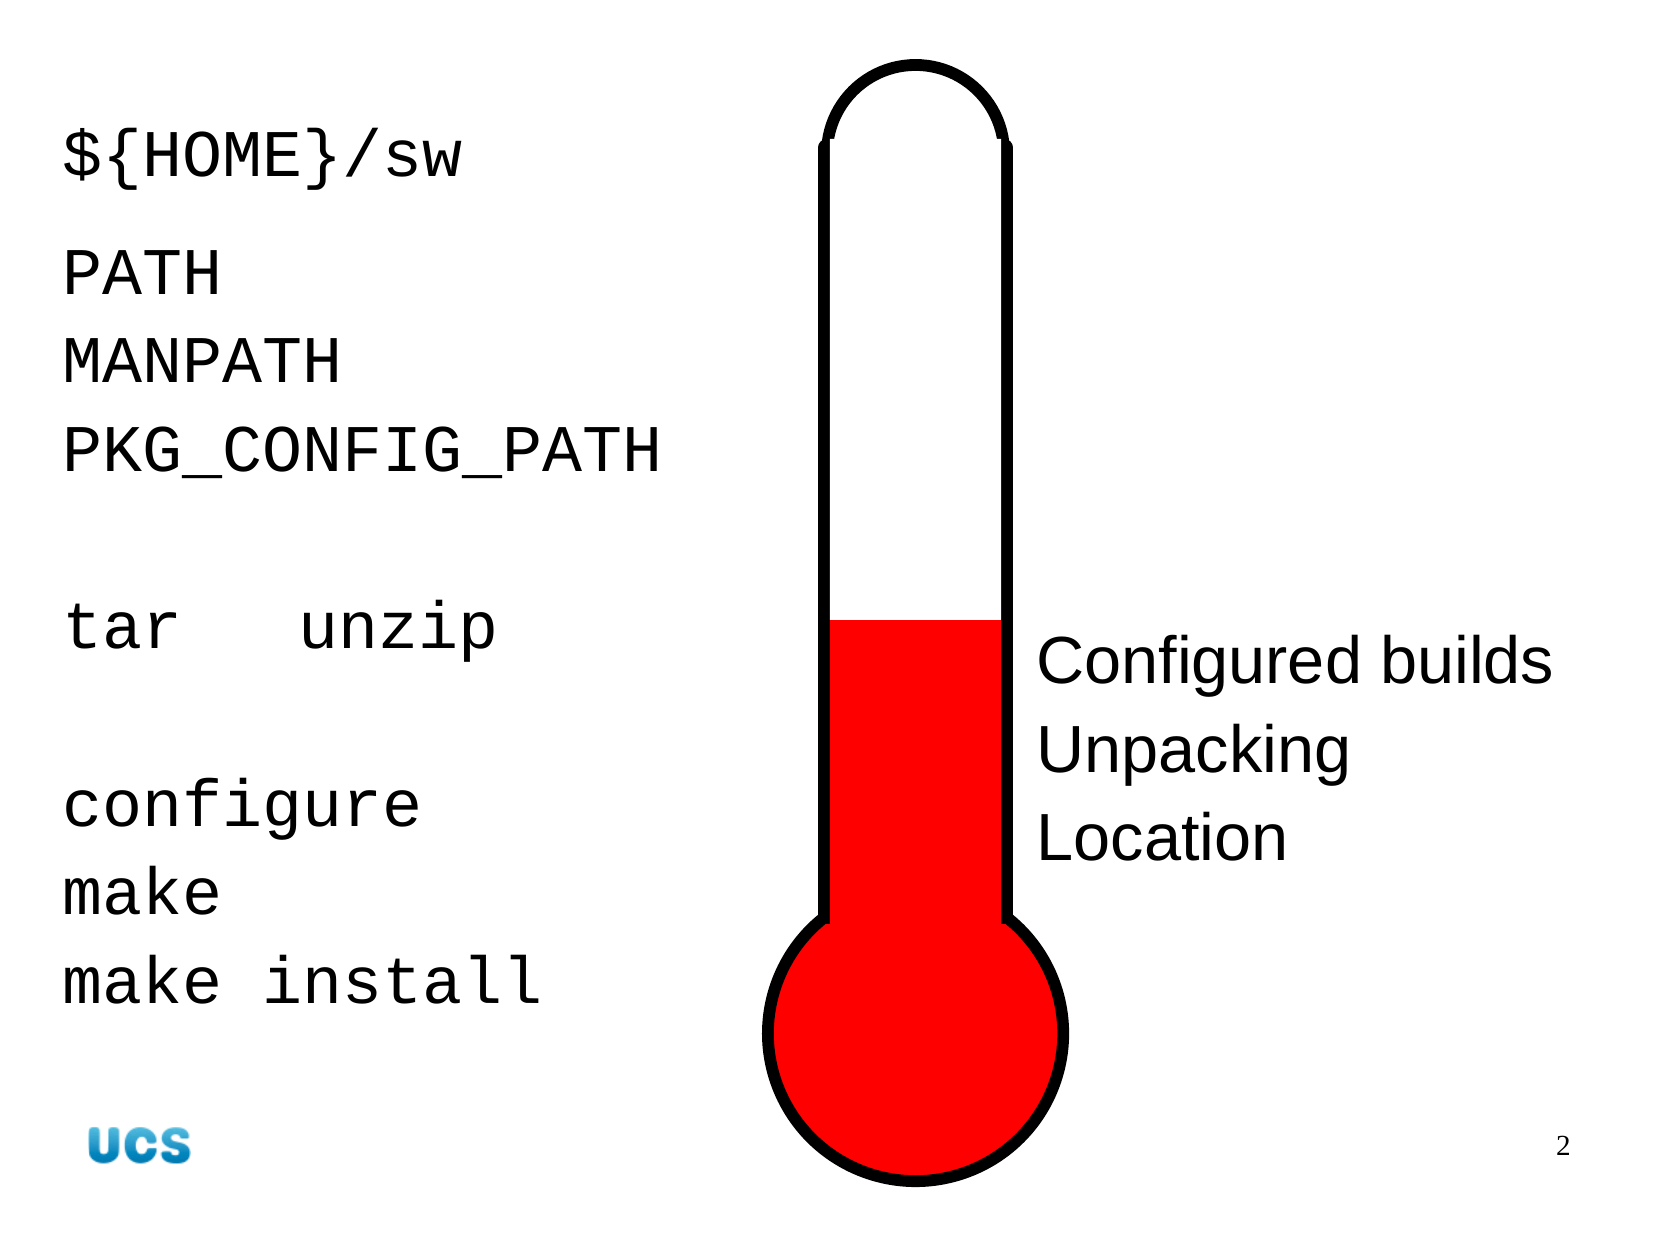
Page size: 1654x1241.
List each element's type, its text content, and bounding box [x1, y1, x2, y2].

text_box PKG_CONFIG_PATH [59, 413, 666, 495]
text_box make [59, 856, 226, 938]
text_box MANPATH [59, 323, 346, 406]
text_box Configured builds [1033, 620, 1561, 701]
text_box tar [59, 590, 186, 673]
text_box Unpacking [1033, 708, 1356, 790]
text_box configure [59, 767, 426, 850]
text_box ${HOME}/sw [59, 118, 466, 200]
picture [88, 1126, 191, 1165]
text_box Location [1033, 797, 1293, 878]
text_box unzip [295, 590, 502, 673]
text_box make install [59, 944, 546, 1027]
text_box [767, 138, 1064, 1182]
text_box PATH [59, 236, 226, 318]
